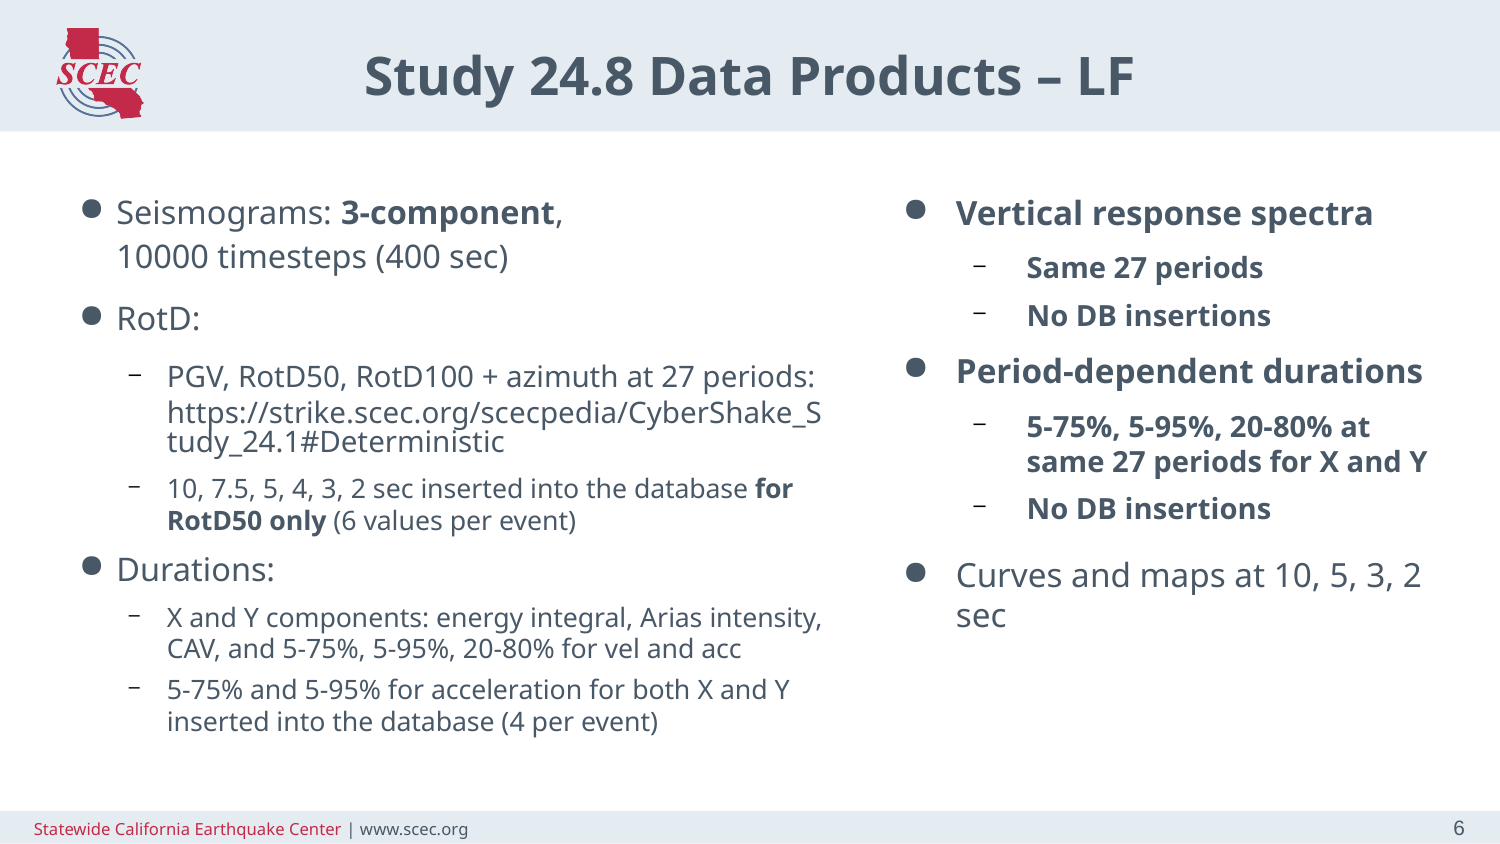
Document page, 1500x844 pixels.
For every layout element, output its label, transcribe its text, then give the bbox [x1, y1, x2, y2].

text_box Statewide California Earthquake Center | www.scec.org [18, 811, 524, 844]
title Study 24.8 Data Products – LF [173, 26, 1327, 121]
slide_number <number> [1389, 811, 1480, 844]
list Vertical response spectra Same 27 periods No DB insertions Period-dependent durations 5-75%, 5-95%, 20-80% at same 27 periods for X and Y No DB insertions Curves and maps at 10, 5, 3, 2 sec [870, 170, 1471, 766]
picture [56, 28, 144, 119]
list Seismograms: 3-component, 10000 timesteps (400 sec) RotD: PGV, RotD50, RotD100 + azimuth at 27 periods: https://strike.scec.org/scecpedia/CyberShake_Study_24.1#Deterministic 10, 7.5, 5, 4, 3, 2 sec inserted into the database for RotD50 only (6 values per event) Durations: X and Y components: energy integral, Arias intensity, CAV, and 5-75%, 5-95%, 20-80% for vel and acc 5-75% and 5-95% for acceleration for both X and Y inserted into the database (4 per event) [51, 170, 841, 766]
